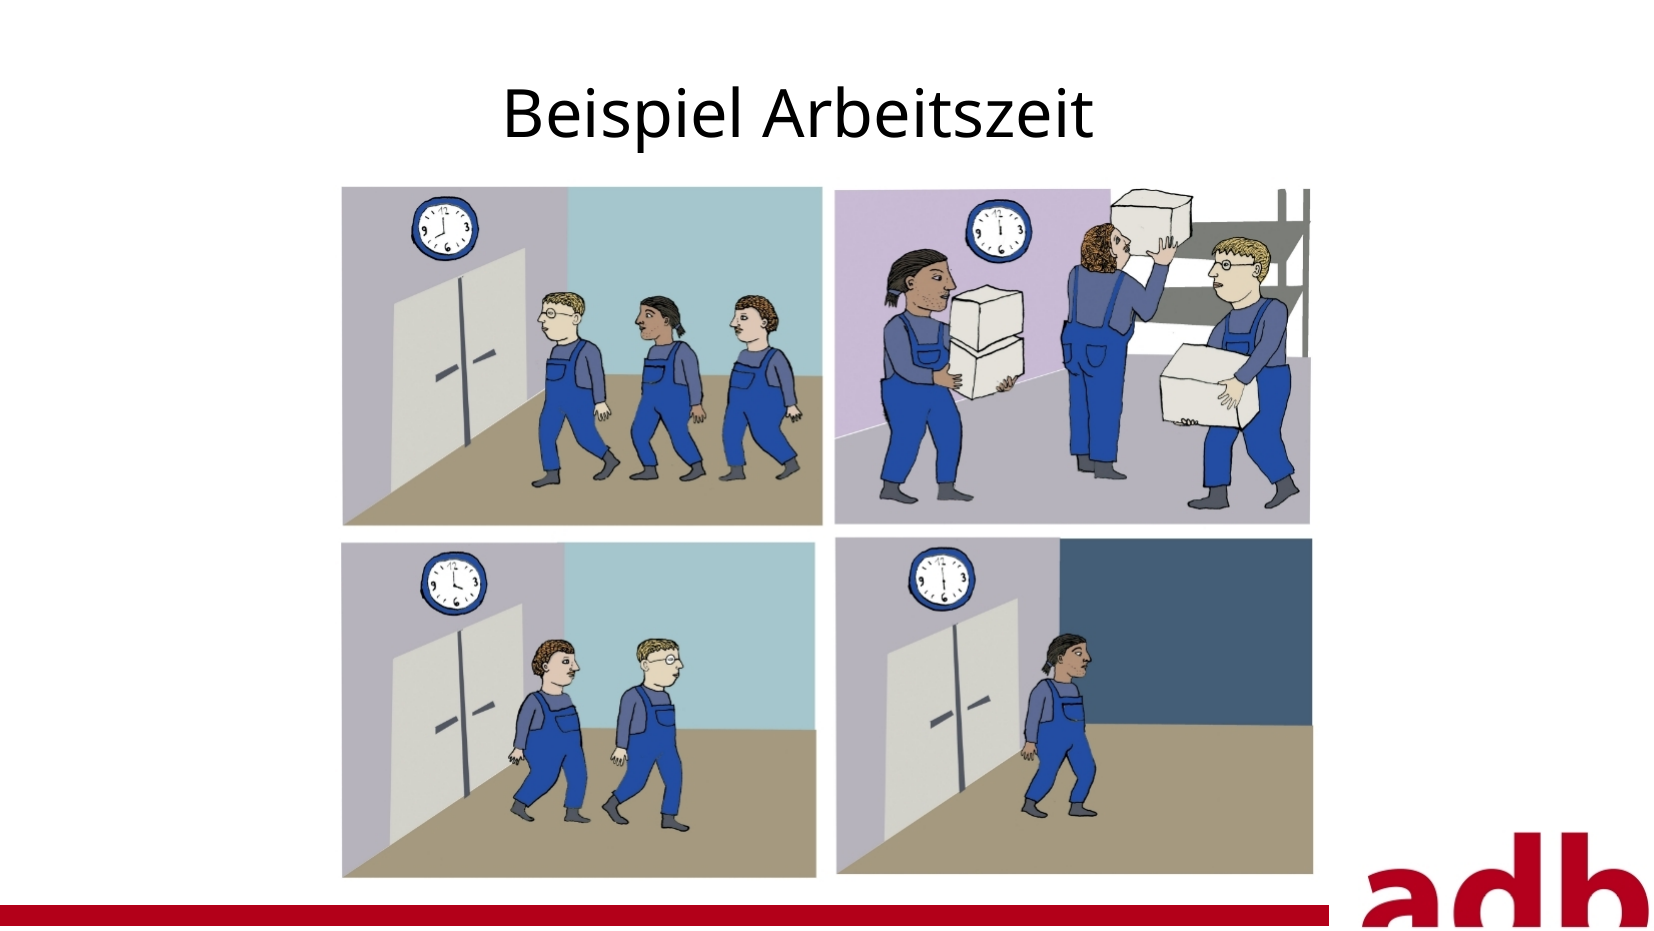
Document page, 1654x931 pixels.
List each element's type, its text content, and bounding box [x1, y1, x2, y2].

picture [1358, 830, 1654, 931]
text_box Beispiel Arbeitszeit [487, 59, 1167, 156]
picture [327, 177, 1327, 886]
